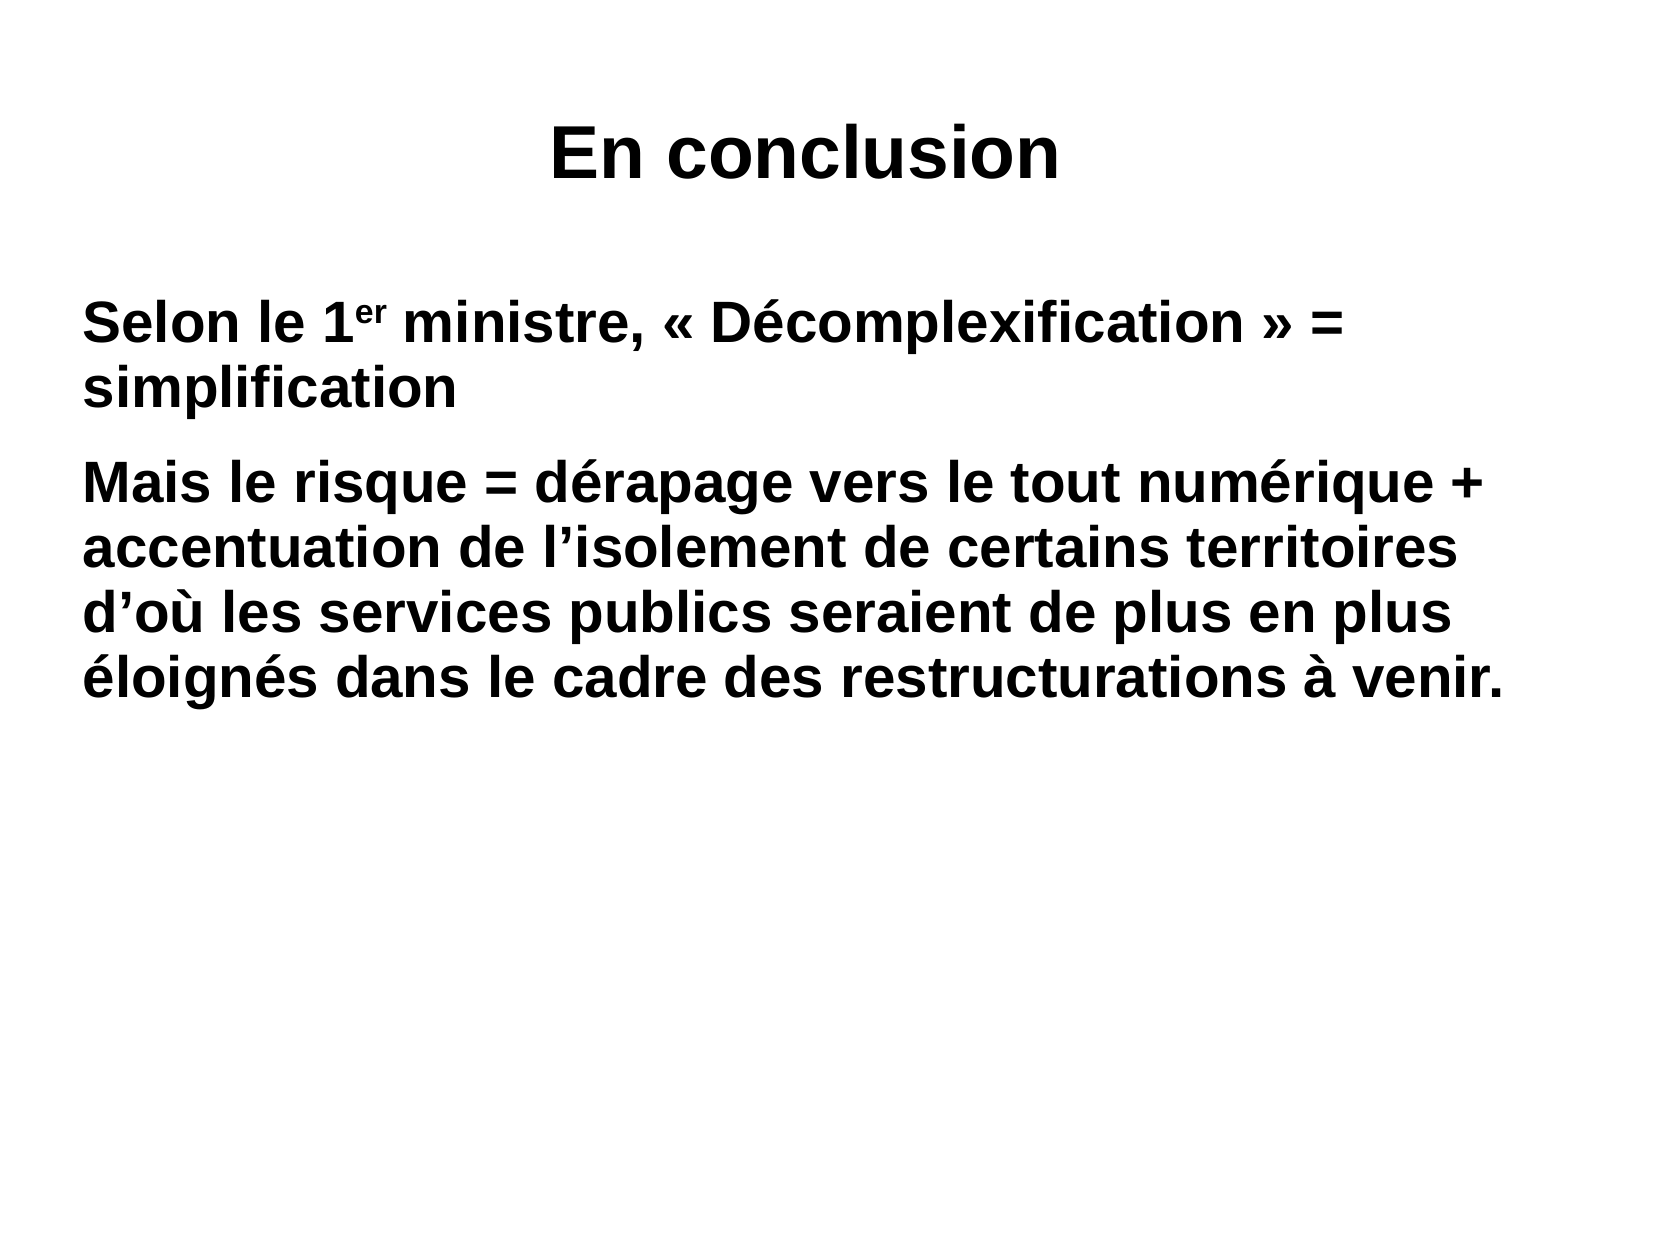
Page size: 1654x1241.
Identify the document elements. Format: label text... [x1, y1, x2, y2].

title En conclusion [82, 49, 1571, 257]
list Selon le 1er ministre, « Décomplexification » = simplification Mais le risque = dérapage vers le tout numérique + accentuation de l’isolement de certains territoires d’où les services publics seraient de plus en plus éloignés dans le cadre des restructurations à venir. [82, 290, 1571, 1109]
